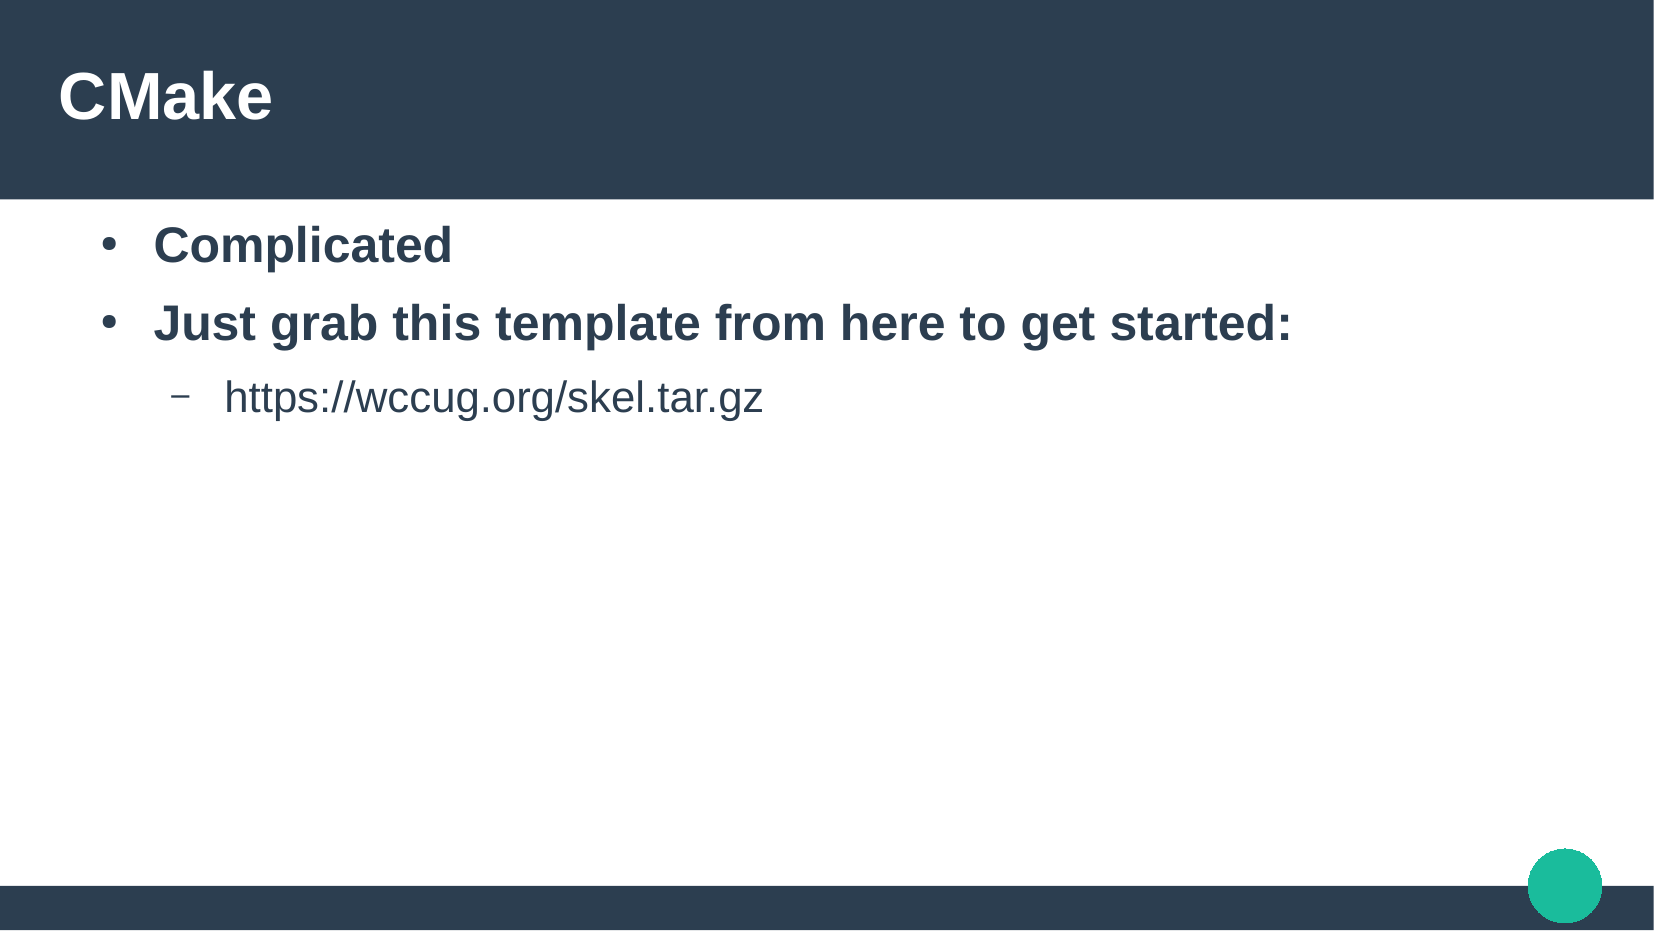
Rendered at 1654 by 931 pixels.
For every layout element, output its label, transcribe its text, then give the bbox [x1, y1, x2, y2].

list Complicated Just grab this template from here to get started: https://wccug.org/skel.tar.gz [82, 217, 1571, 758]
title CMake [59, 37, 1595, 155]
